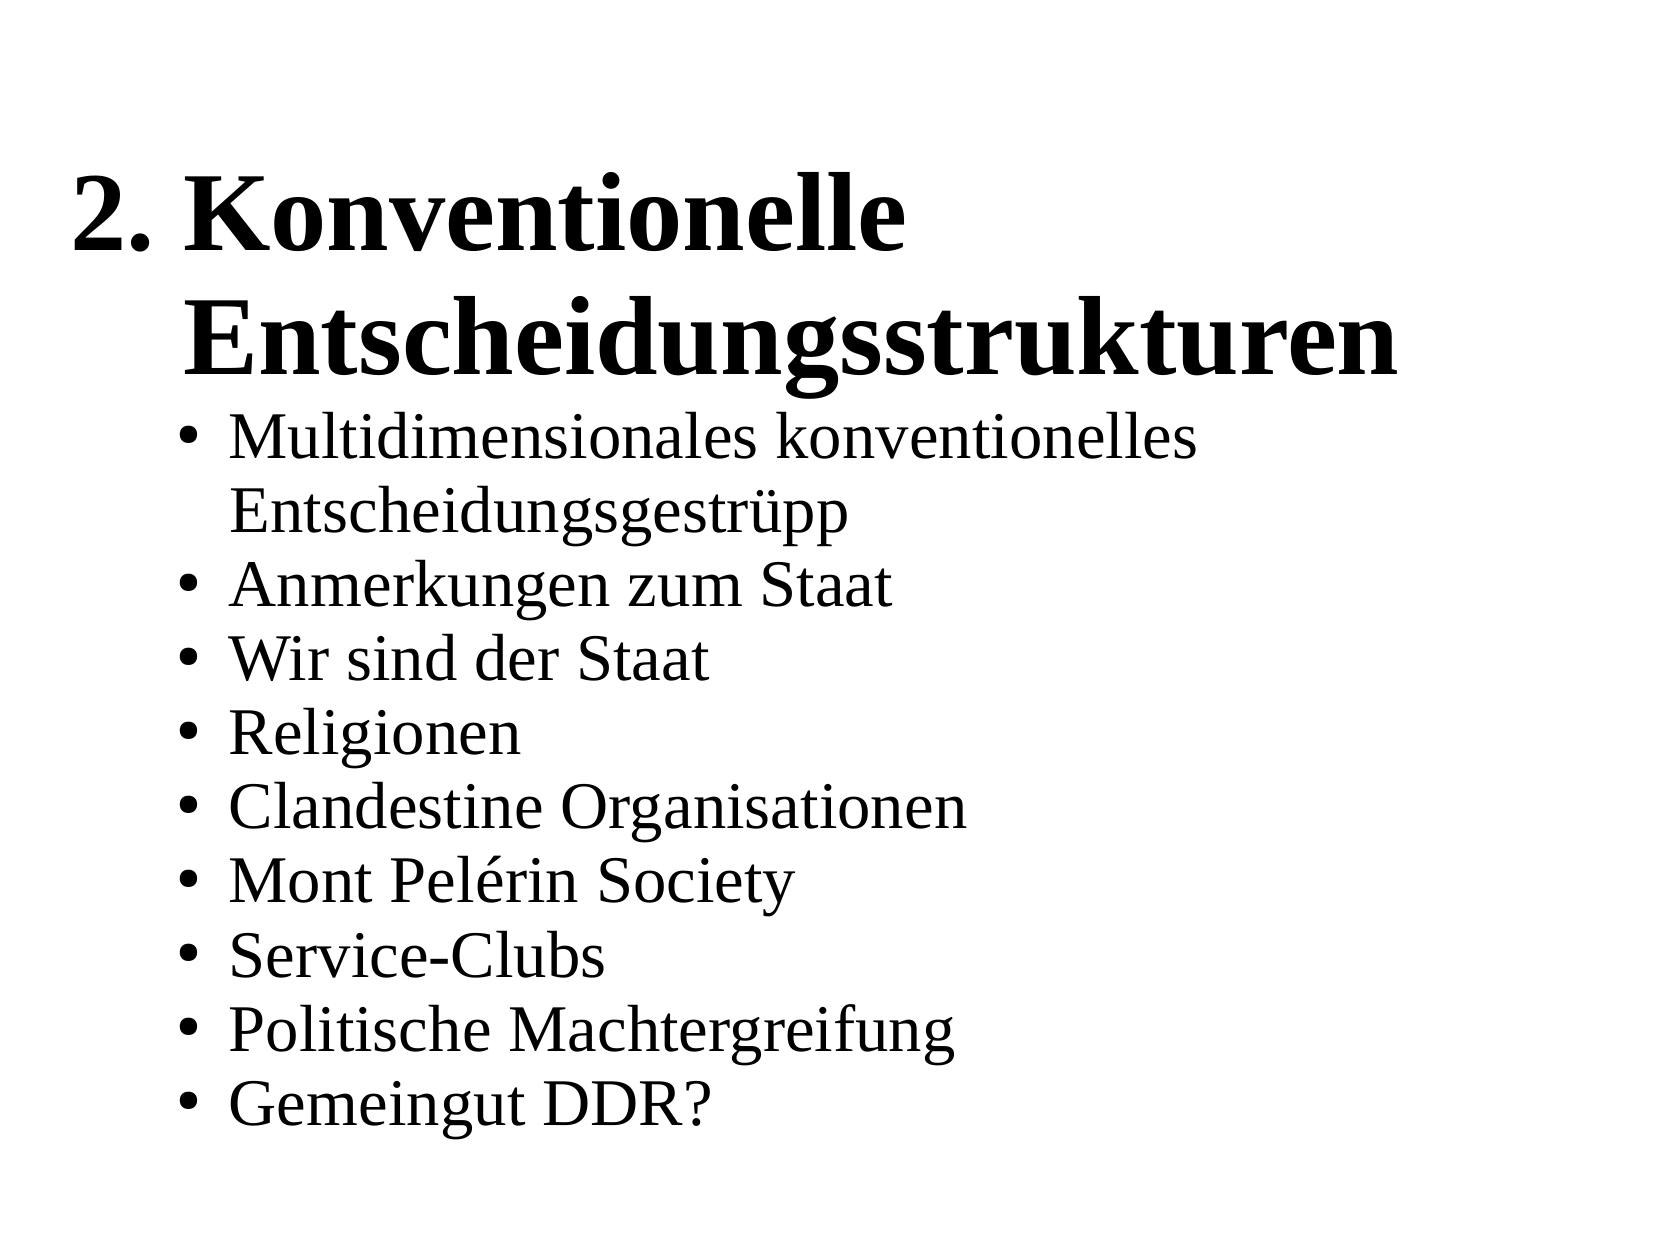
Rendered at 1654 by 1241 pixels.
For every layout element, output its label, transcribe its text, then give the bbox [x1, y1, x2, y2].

text_box 2. Konventionelle Entscheidungsstrukturen Multidimensionales konventionelles Entscheidungsgestrüpp Anmerkungen zum Staat Wir sind der Staat Religionen Clandestine Organisationen Mont Pelérin Society Service-Clubs Politische Machtergreifung Gemeingut DDR? [55, 142, 1622, 1148]
